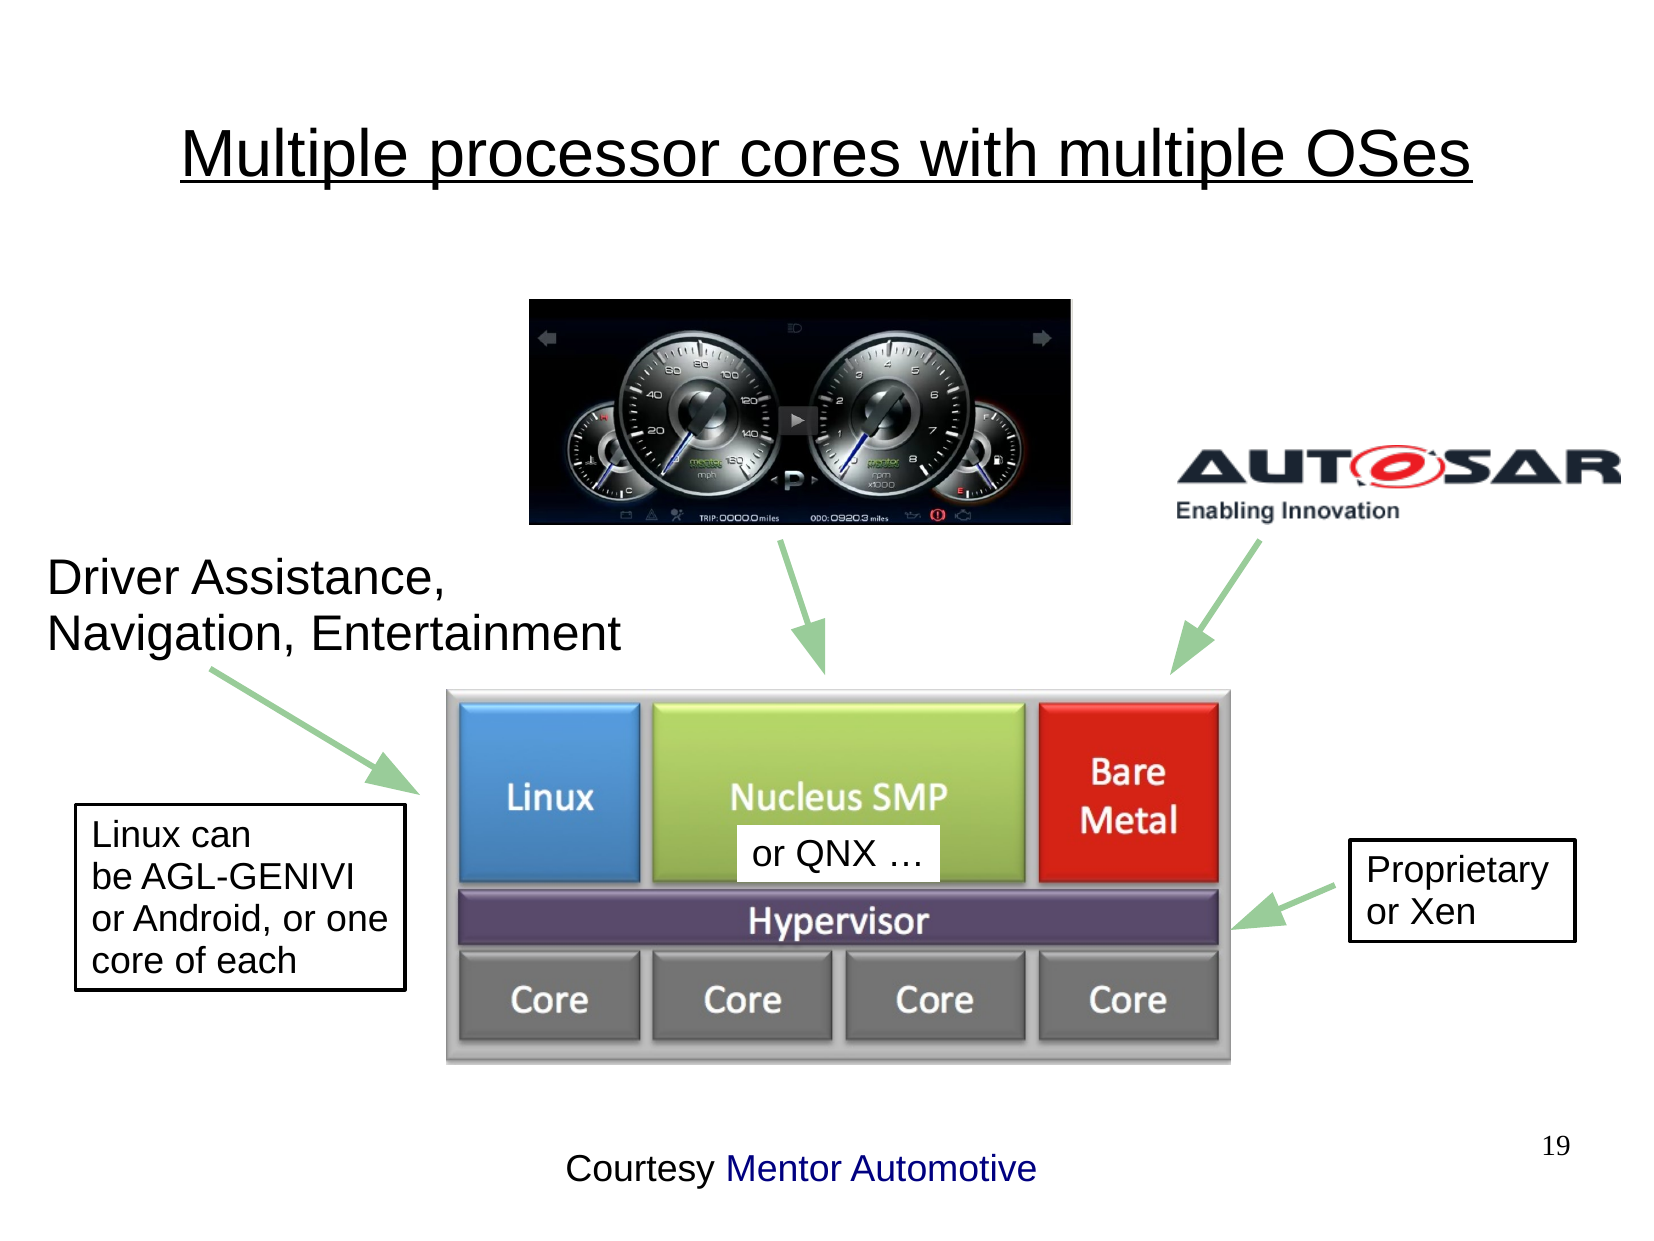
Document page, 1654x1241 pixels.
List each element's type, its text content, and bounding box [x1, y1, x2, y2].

text_box Courtesy Mentor Automotive [550, 1140, 1052, 1197]
picture [529, 299, 1073, 526]
text_box Linux can be AGL-GENIVI or Android, or one core of each [75, 804, 406, 991]
text_box or QNX … [737, 825, 940, 882]
title Multiple processor cores with multiple OSes [82, 49, 1571, 257]
text_box Proprietary or Xen [1350, 840, 1576, 942]
picture [446, 689, 1231, 1066]
picture [1177, 445, 1621, 526]
text_box Driver Assistance, Navigation, Entertainment [31, 542, 646, 669]
